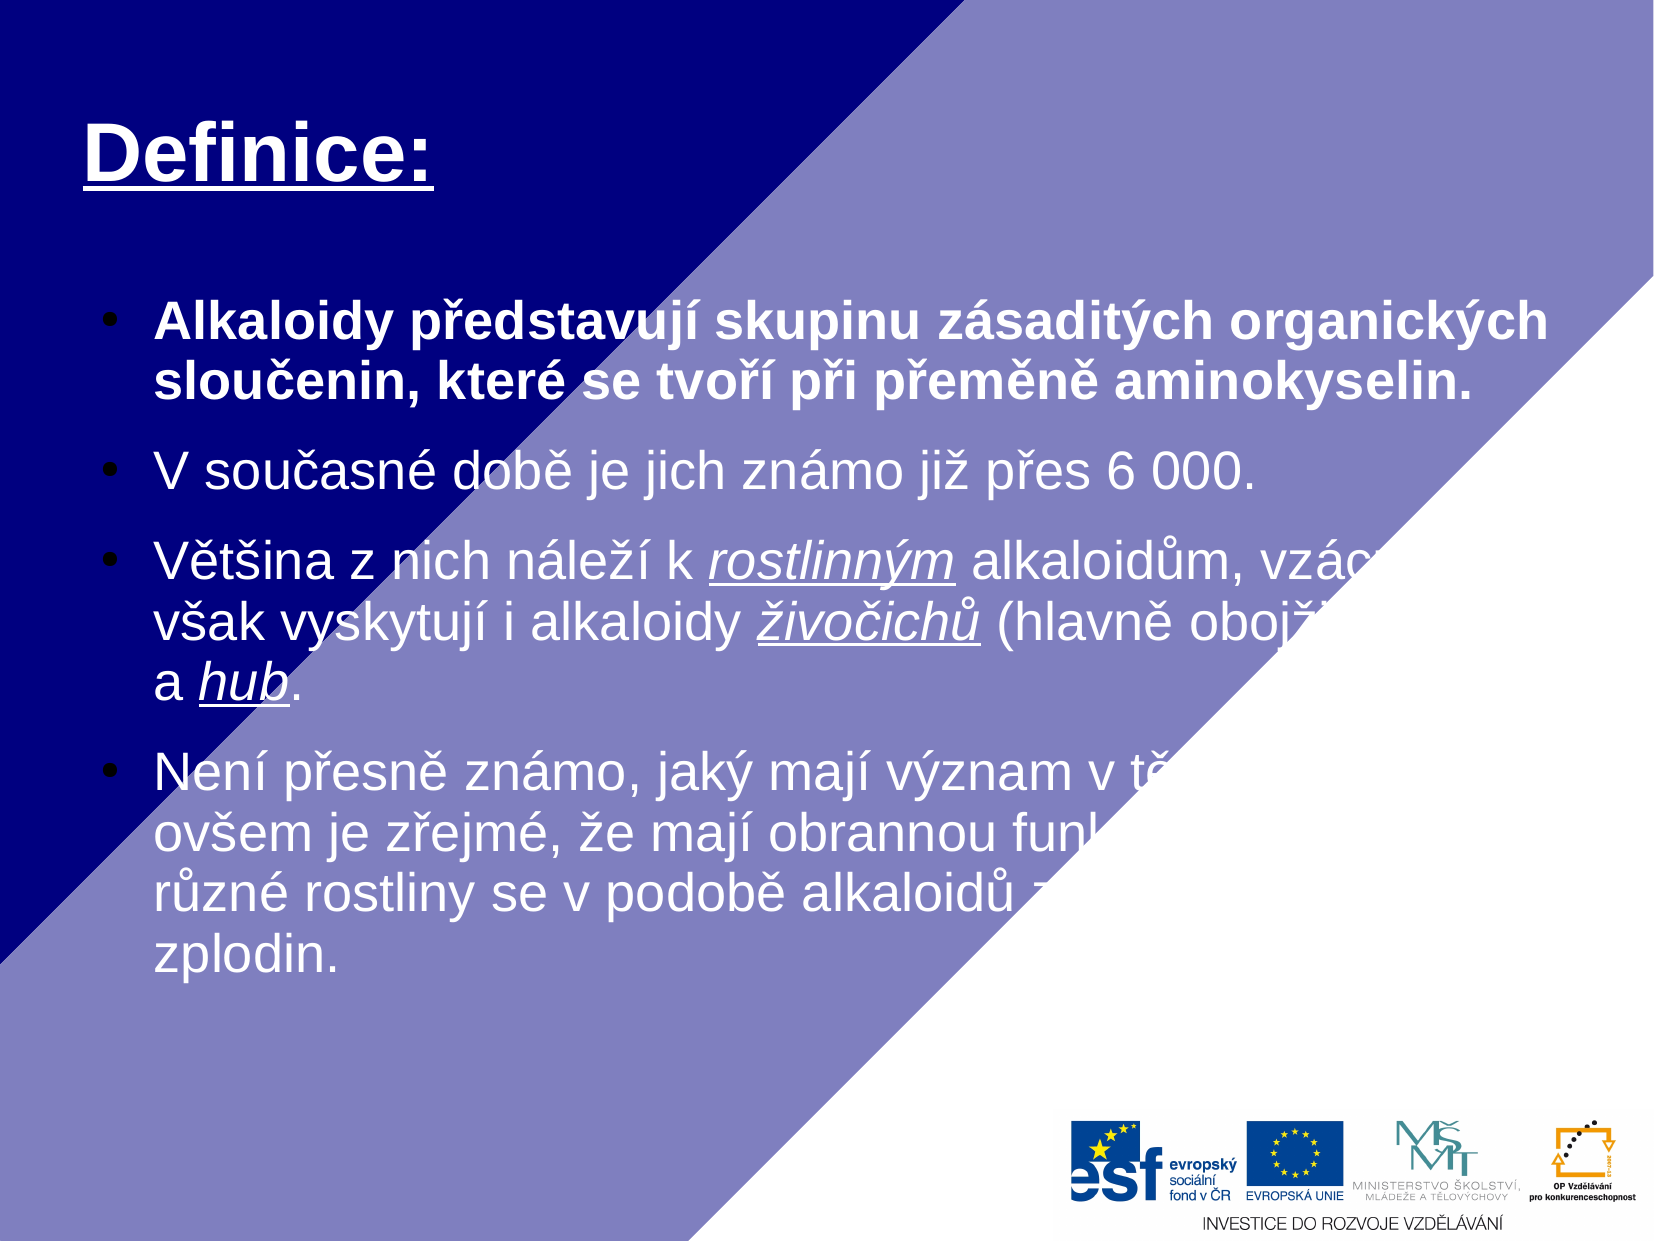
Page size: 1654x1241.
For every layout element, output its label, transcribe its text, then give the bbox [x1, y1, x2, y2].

picture [1053, 1109, 1654, 1241]
title Definice: [82, 49, 1571, 257]
list Alkaloidy představují skupinu zásaditých organických sloučenin, které se tvoří při přeměně aminokyselin. V současné době je jich známo již přes 6 000. Většina z nich náleží k rostlinným alkaloidům, vzácně se však vyskytují i alkaloidy živočichů (hlavně obojživelníků) a hub. Není přesně známo, jaký mají význam v tělech organismů, ovšem je zřejmé, že mají obrannou funkci a dále např. různé rostliny se v podobě alkaloidů zbavují dusíkatých zplodin. [82, 290, 1571, 1109]
